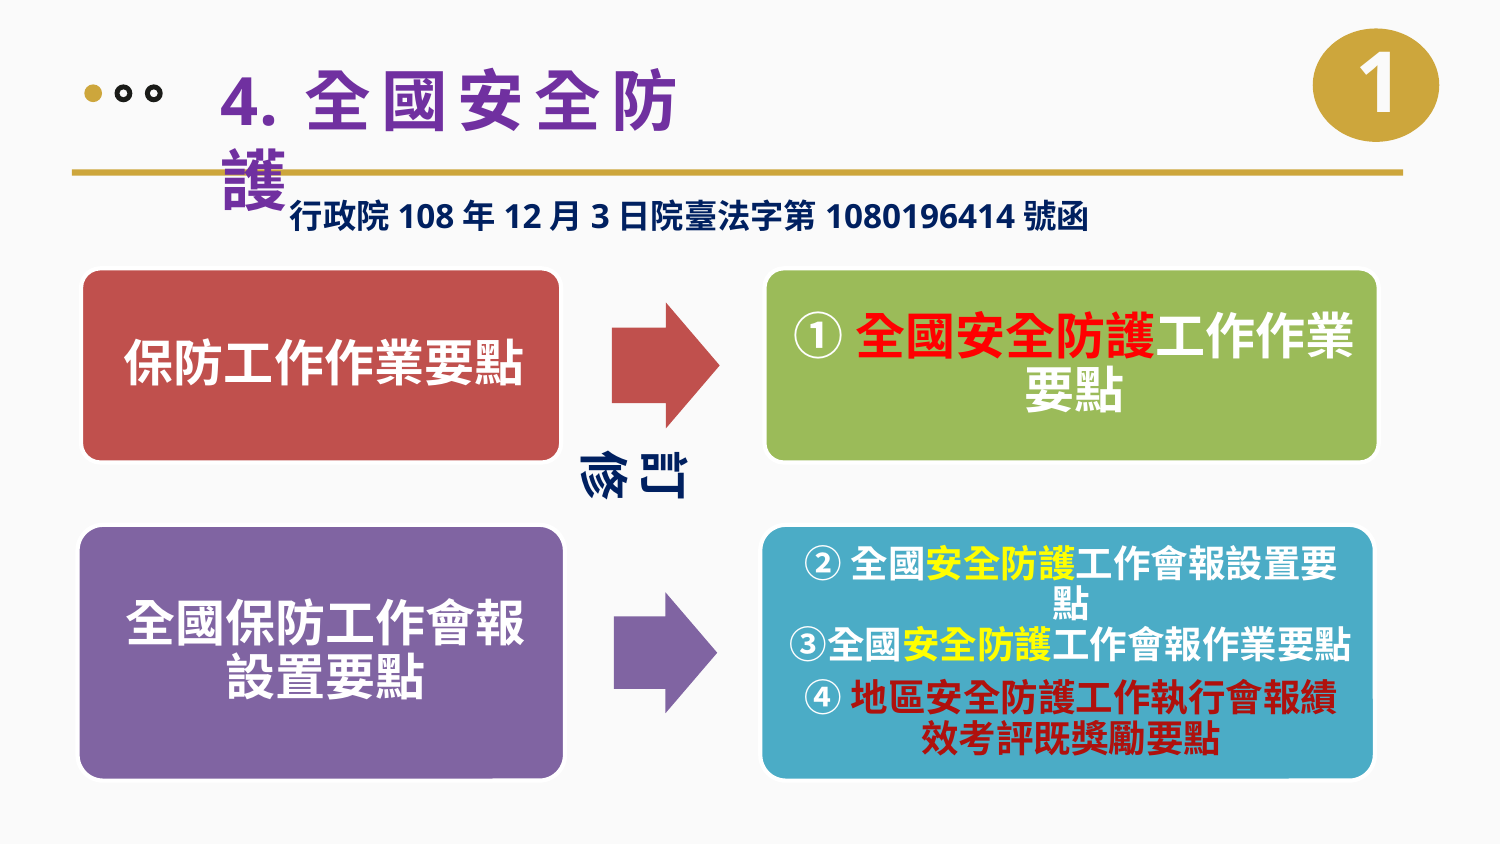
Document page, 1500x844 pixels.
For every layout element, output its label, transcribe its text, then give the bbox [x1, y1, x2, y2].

text_box ①全國安全防護工作作業要點 [764, 268, 1379, 463]
text_box 訂 修 [607, 470, 614, 479]
text_box [613, 612, 718, 714]
text_box 訂 修 [525, 470, 738, 612]
text_box 行政院108年12月3日院臺法字第1080196414號函 [274, 187, 1359, 243]
text_box [144, 84, 163, 103]
text_box [1431, 57, 1440, 114]
text_box [114, 84, 133, 103]
text_box [611, 302, 720, 429]
text_box [1312, 28, 1431, 123]
text_box 全國保防工作會報設置要點 [77, 524, 565, 781]
text_box 4.全國安全防護 [205, 51, 694, 147]
text_box 保防工作作業要點 [80, 268, 562, 463]
text_box [84, 84, 103, 103]
text_box ②全國安全防護工作會報設置要點 ③全國安全防護工作會報作業要點 ④地區安全防護工作執行會報績效考評既獎勵要點 [760, 524, 1375, 781]
text_box 1 [1328, 56, 1431, 158]
